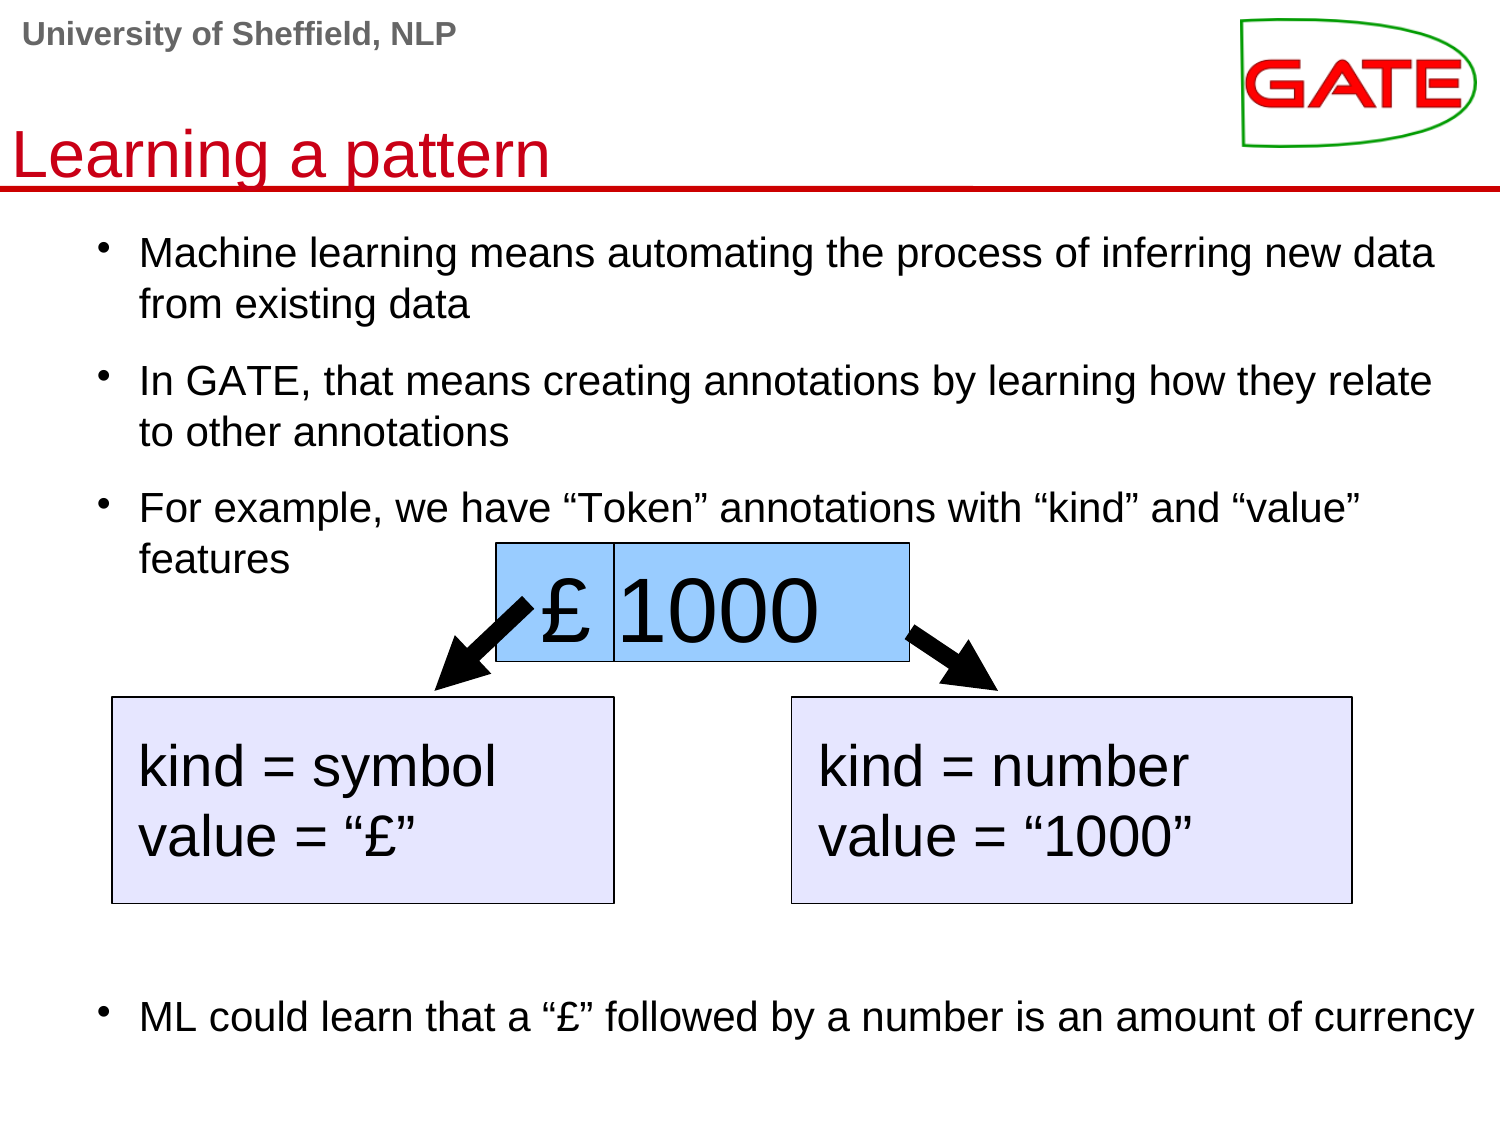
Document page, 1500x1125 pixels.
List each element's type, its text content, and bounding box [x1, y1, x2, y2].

title Learning a pattern [11, 49, 1500, 257]
list Machine learning means automating the process of inferring new data from existing data In GATE, that means creating annotations by learning how they relate to other annotations For example, we have “Token” annotations with “kind” and “value” features ML could learn that a “£” followed by a number is an amount of currency [82, 224, 1477, 1093]
picture [1240, 18, 1477, 49]
text_box £ 1000 [525, 543, 1146, 669]
text_box kind = symbol value = “£” [124, 720, 656, 876]
text_box [791, 696, 1353, 904]
text_box kind = number value = “1000” [803, 720, 1335, 876]
